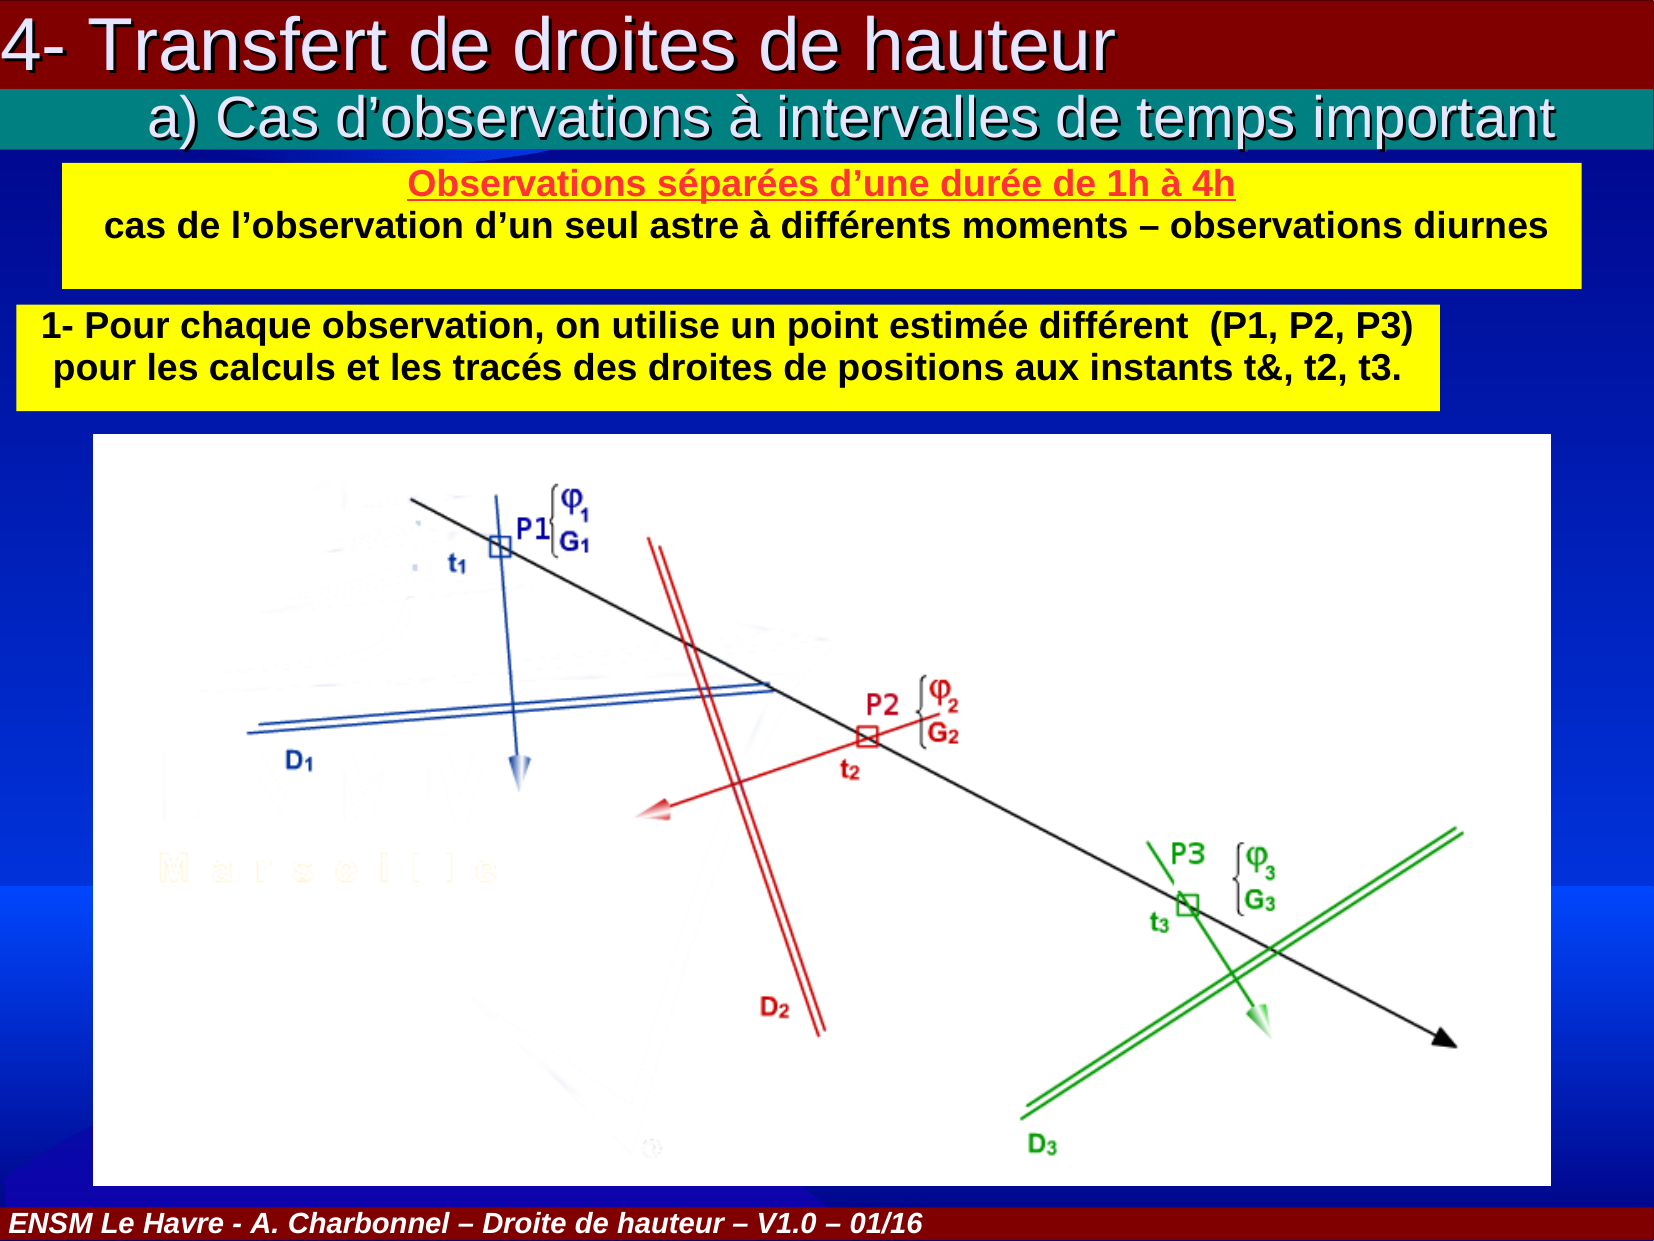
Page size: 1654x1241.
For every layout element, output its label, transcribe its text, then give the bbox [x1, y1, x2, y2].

text_box ENSM Le Havre - A. Charbonnel – Droite de hauteur – V1.0 – 01/16 [0, 1207, 1654, 1241]
text_box Observations séparées d’une durée de 1h à 4h cas de l’observation d’un seul astre à différents moments – observations diurnes [62, 162, 1582, 289]
title a) Cas d’observations à intervalles de temps important [0, 89, 1654, 150]
title 4- Transfert de droites de hauteur [0, 0, 1654, 89]
text_box 1- Pour chaque observation, on utilise un point estimée différent (P1, P2, P3) pour les calculs et les tracés des droites de positions aux instants t&, t2, t3. [16, 304, 1440, 412]
picture [93, 434, 1551, 1186]
